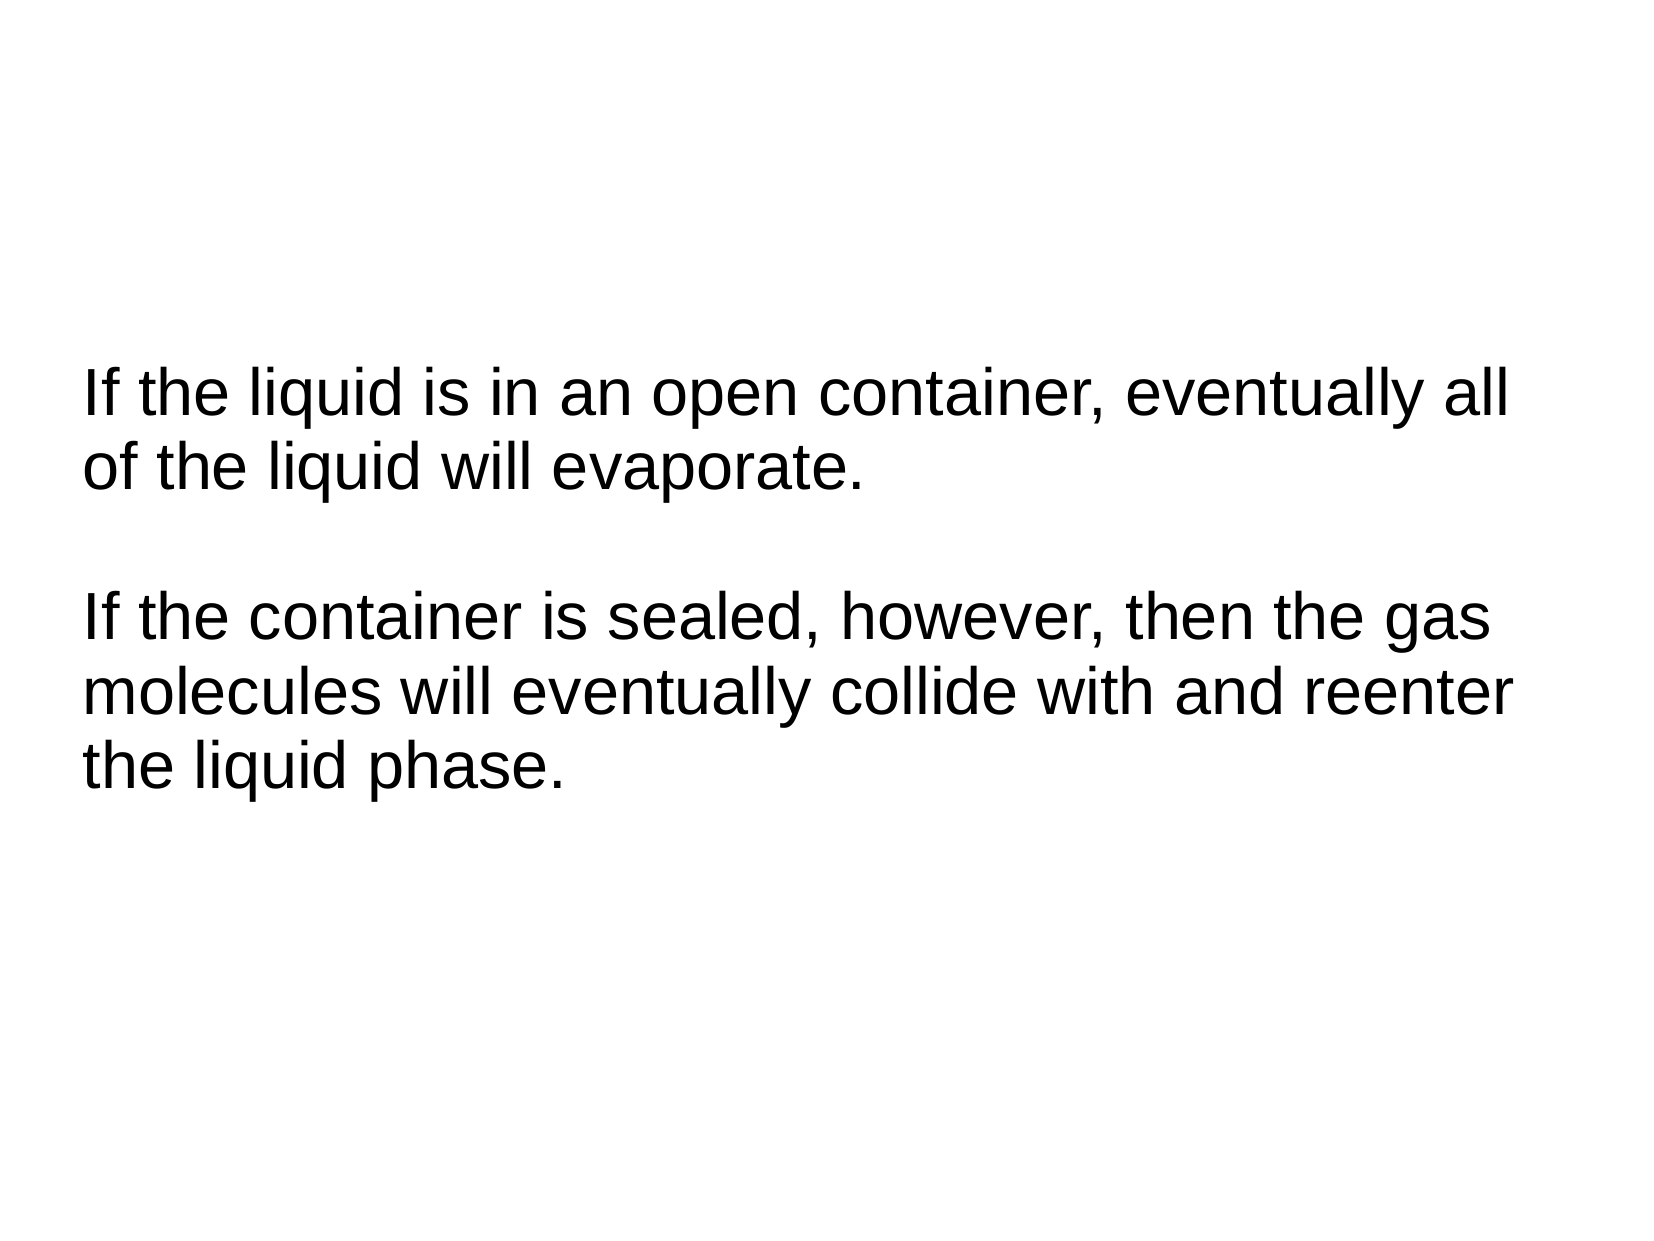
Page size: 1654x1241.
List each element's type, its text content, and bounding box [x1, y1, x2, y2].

subtitle If the liquid is in an open container, eventually all of the liquid will evaporate. If the container is sealed, however, then the gas molecules will eventually collide with and reenter the liquid phase. [82, 49, 1571, 1109]
